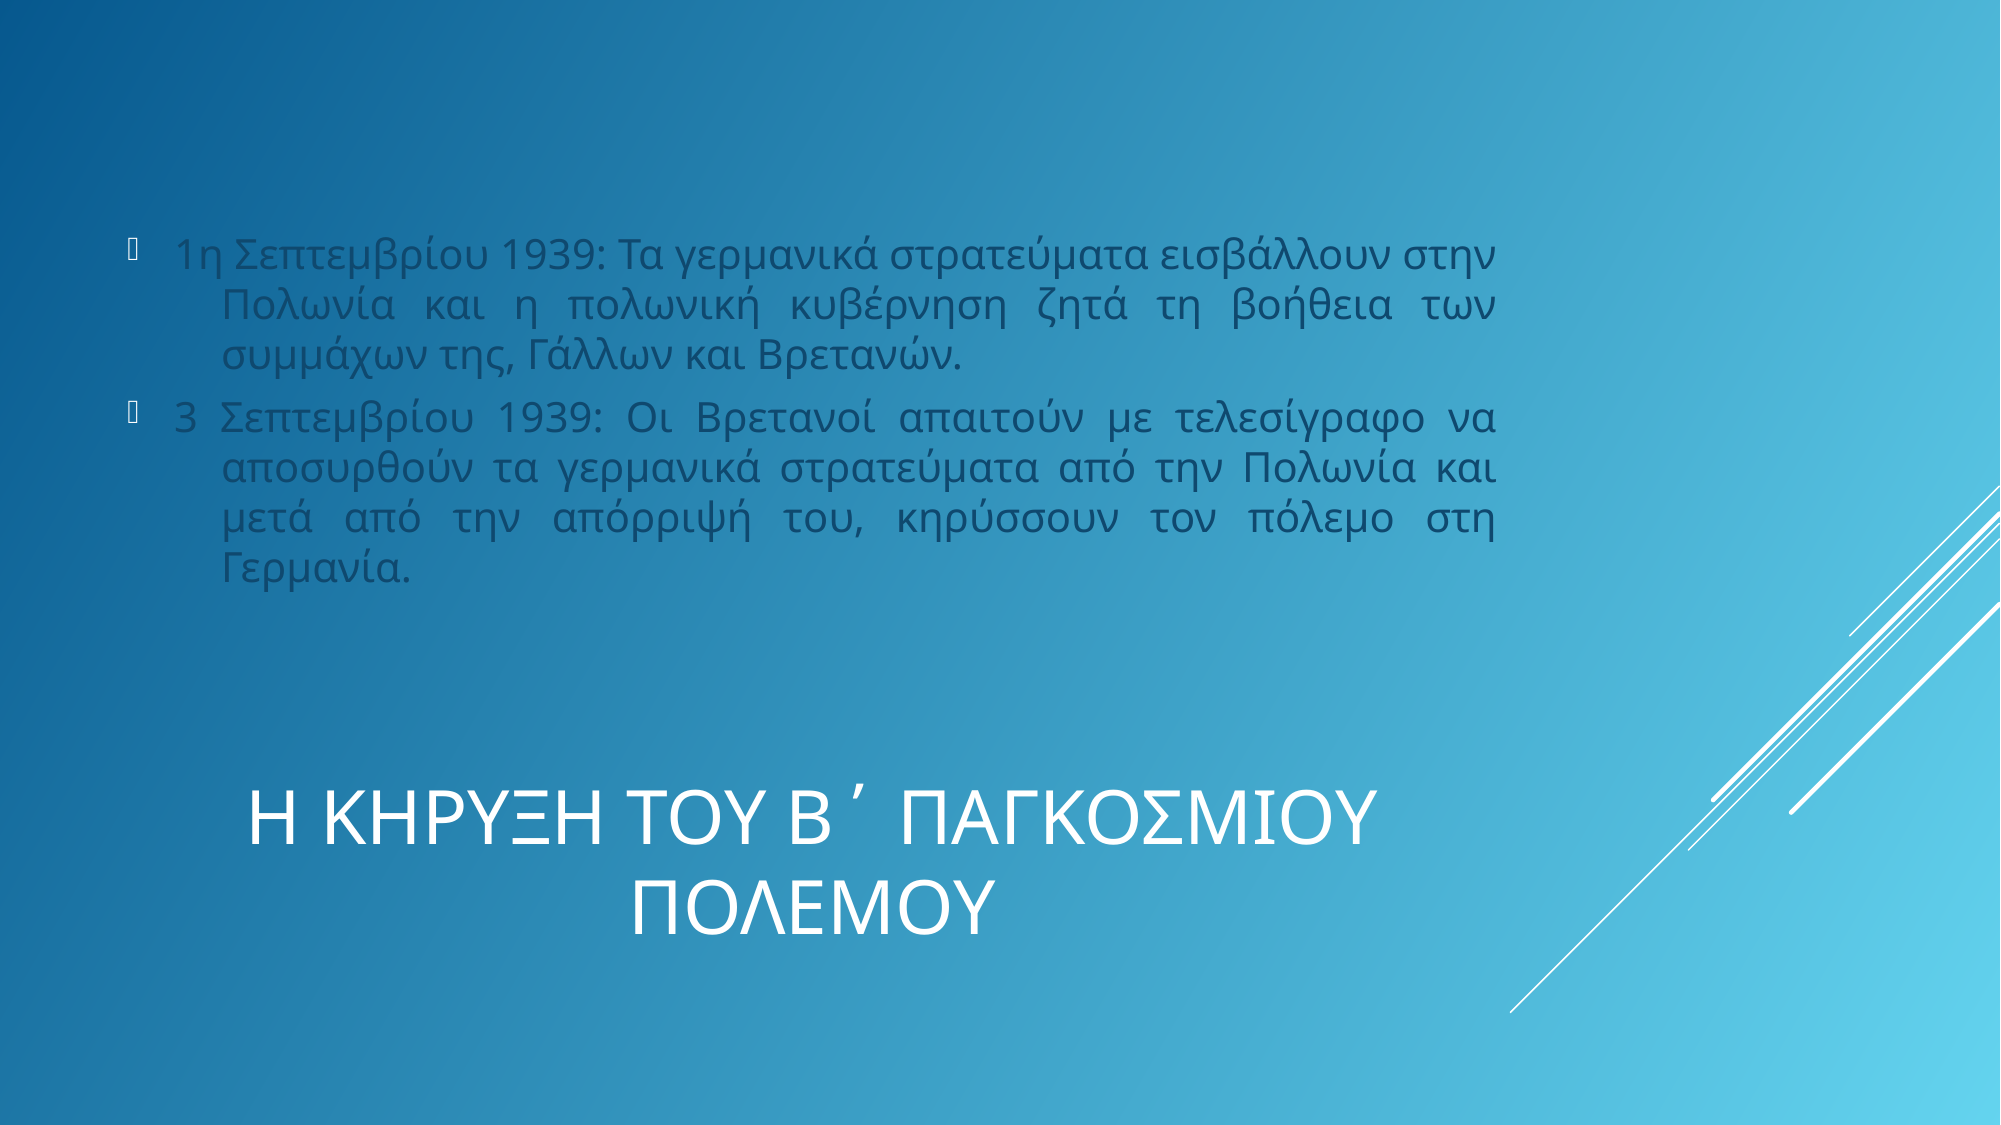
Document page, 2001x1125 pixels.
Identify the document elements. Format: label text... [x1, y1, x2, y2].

title Η κηρυξη του Β΄ Παγκοσμιου Πολεμου [112, 736, 1513, 984]
list 1η Σεπτεμβρίου 1939: Τα γερμανικά στρατεύματα εισβάλλουν στην Πολωνία και η πολωνική κυβέρνηση ζητά τη βοήθεια των συμμάχων της, Γάλλων και Βρετανών. 3 Σεπτεμβρίου 1939: Οι Βρετανοί απαιτούν με τελεσίγραφο να αποσυρθούν τα γερμανικά στρατεύματα από την Πολωνία και μετά από την απόρριψή του, κηρύσσουν τον πόλεμο στη Γερμανία. [112, 112, 1513, 706]
